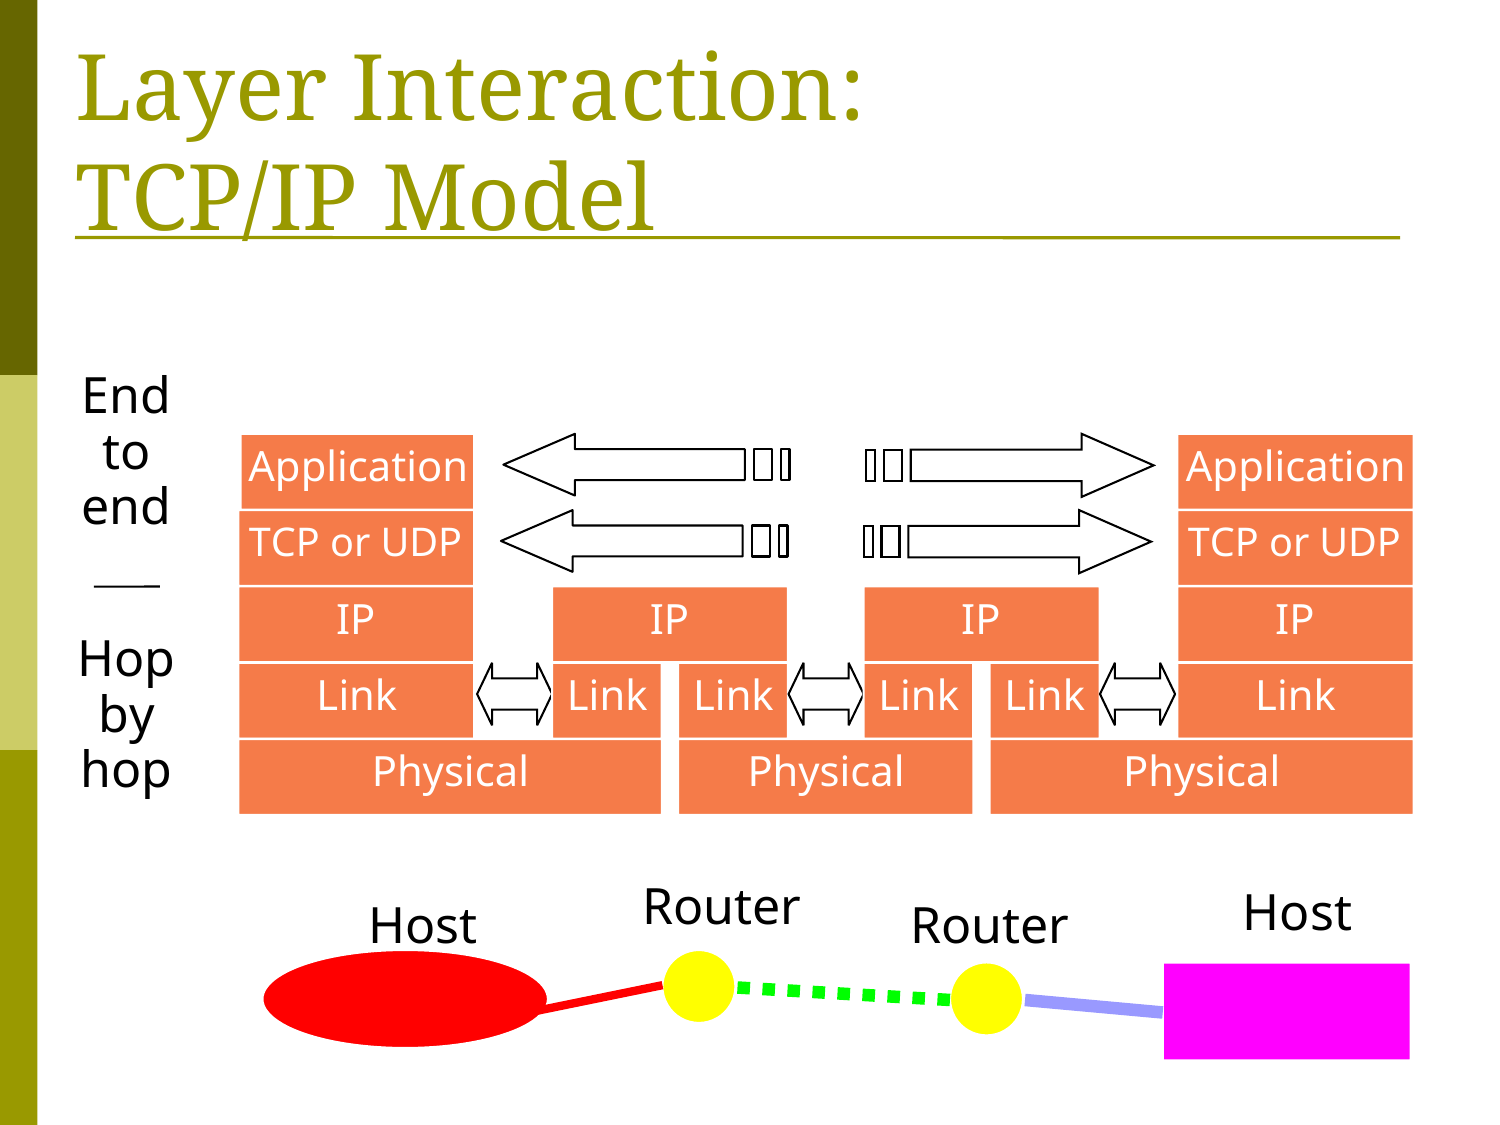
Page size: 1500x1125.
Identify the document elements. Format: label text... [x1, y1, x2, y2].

text_box Link [678, 662, 789, 728]
text_box [662, 950, 736, 1023]
text_box Link [1240, 662, 1351, 728]
text_box [863, 586, 1100, 663]
text_box Hop by hop [57, 620, 196, 807]
text_box TCP or UDP [234, 510, 478, 573]
text_box Link [552, 662, 663, 728]
text_box Layer Interaction: TCP/IP Model [75, 29, 1426, 250]
text_box [989, 573, 1414, 815]
text_box Link [989, 662, 1100, 728]
text_box Link [301, 662, 412, 728]
text_box Physical [357, 739, 545, 804]
text_box IP [946, 586, 1016, 652]
text_box Physical [1108, 739, 1296, 804]
text_box IP [321, 586, 391, 652]
text_box [552, 586, 789, 663]
text_box Router [895, 887, 1085, 963]
text_box [1162, 962, 1411, 1061]
text_box Host [353, 887, 493, 963]
text_box [238, 573, 663, 815]
text_box Router [627, 869, 817, 944]
text_box [240, 499, 475, 510]
text_box IP [635, 586, 705, 652]
text_box TCP or UDP [1173, 510, 1417, 573]
text_box Application [1171, 433, 1421, 499]
text_box Link [863, 662, 974, 728]
text_box [1177, 499, 1414, 510]
text_box [950, 963, 1023, 1036]
text_box [678, 728, 974, 815]
text_box Physical [732, 739, 920, 804]
text_box Host [1228, 875, 1368, 950]
text_box [262, 953, 548, 1048]
text_box End to end [57, 357, 196, 544]
text_box Application [233, 433, 484, 499]
text_box IP [1260, 586, 1330, 652]
